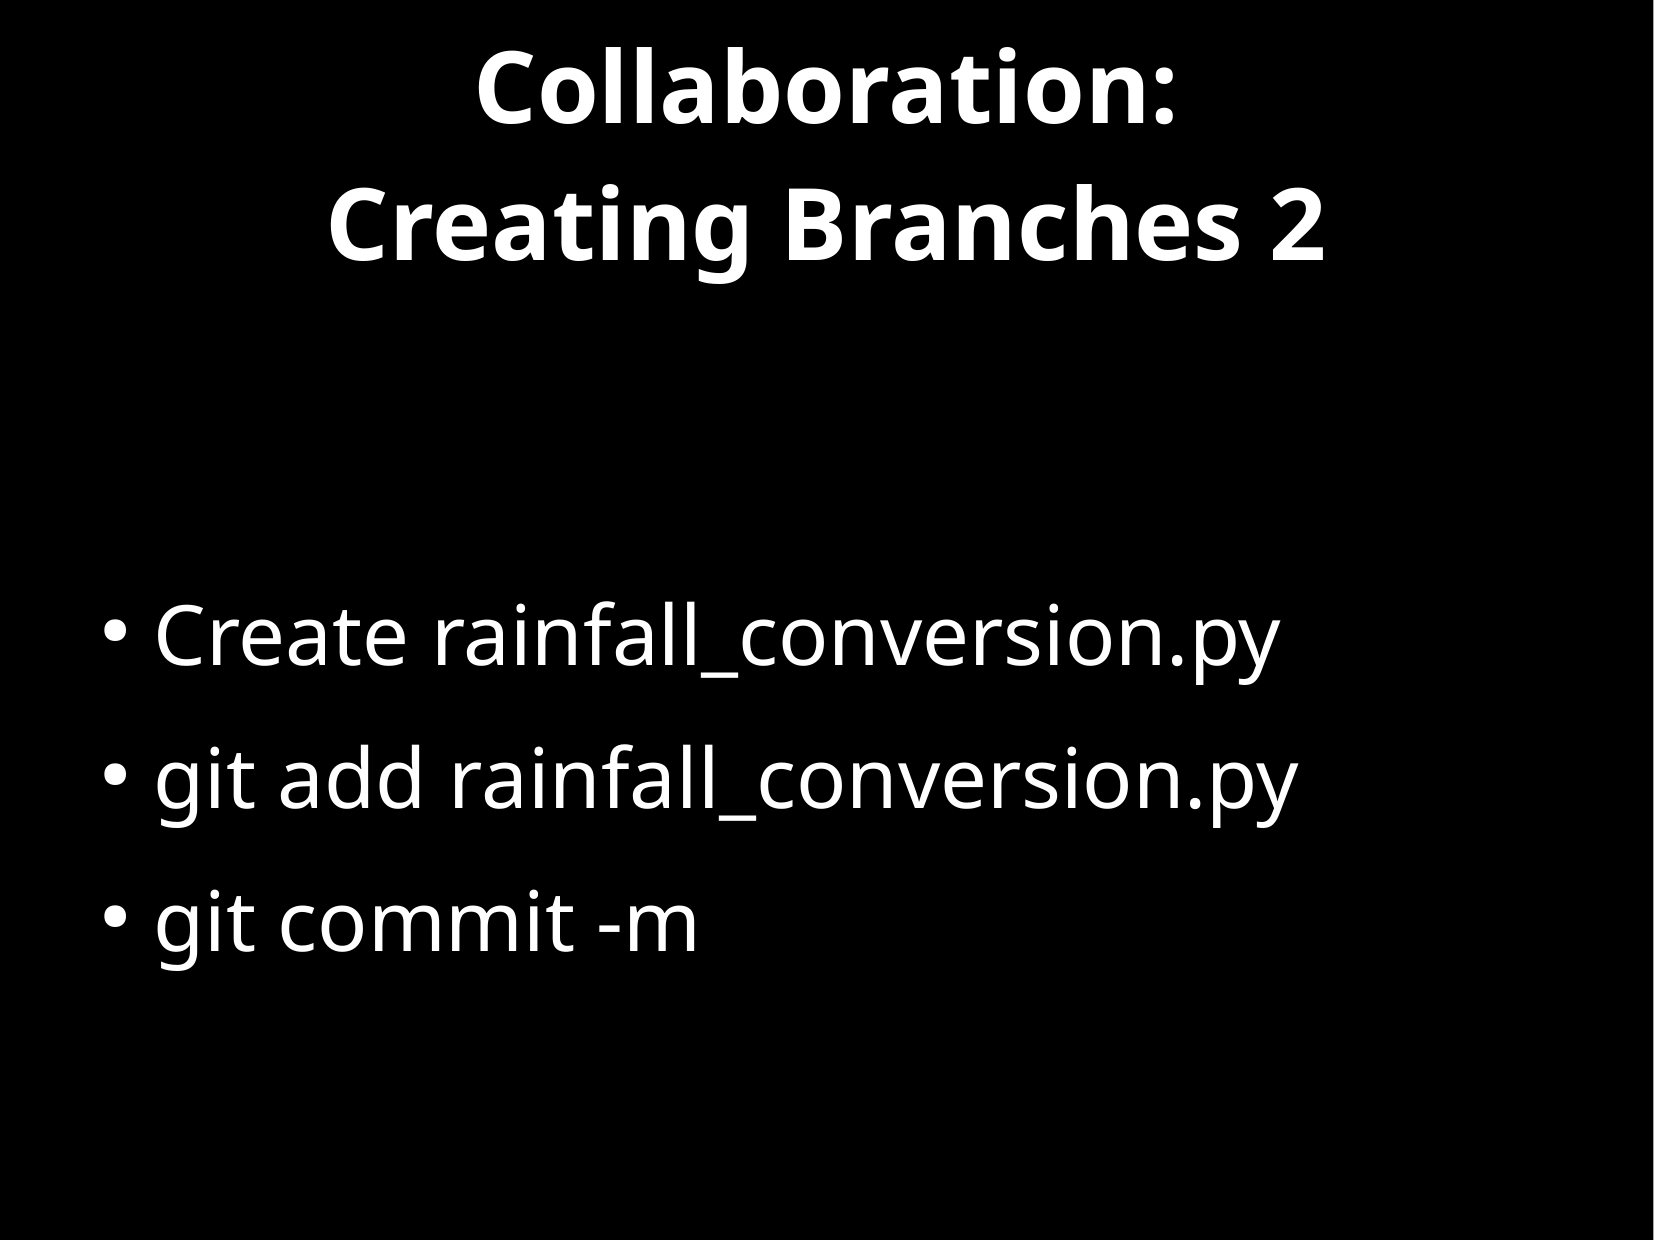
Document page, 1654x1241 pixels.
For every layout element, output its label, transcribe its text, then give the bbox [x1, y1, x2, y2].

list Create rainfall_conversion.py git add rainfall_conversion.py git commit -m [82, 290, 1571, 1010]
title Collaboration: Creating Branches 2 [82, 26, 1571, 280]
